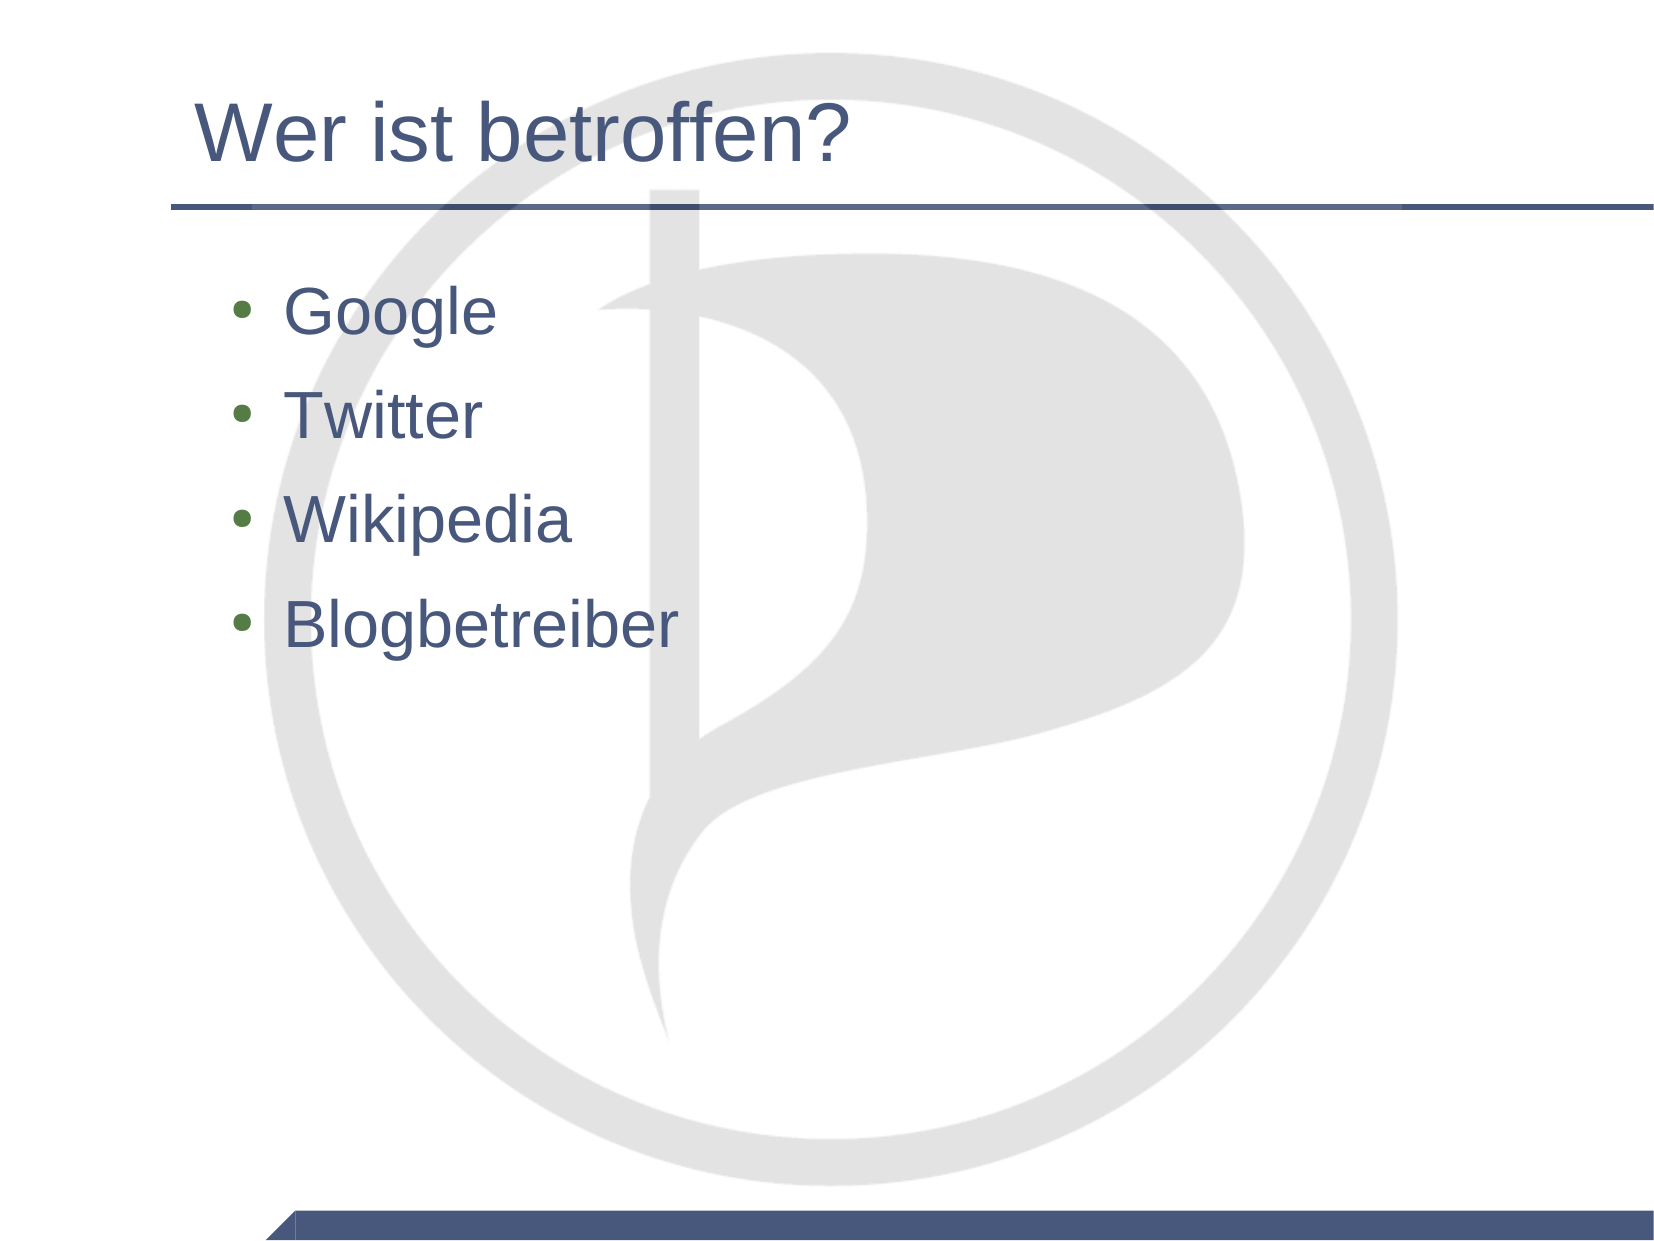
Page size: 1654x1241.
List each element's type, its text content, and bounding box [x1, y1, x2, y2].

list Google Twitter Wikipedia Blogbetreiber [212, 274, 1530, 1093]
title Wer ist betroffen? [194, 29, 1530, 237]
